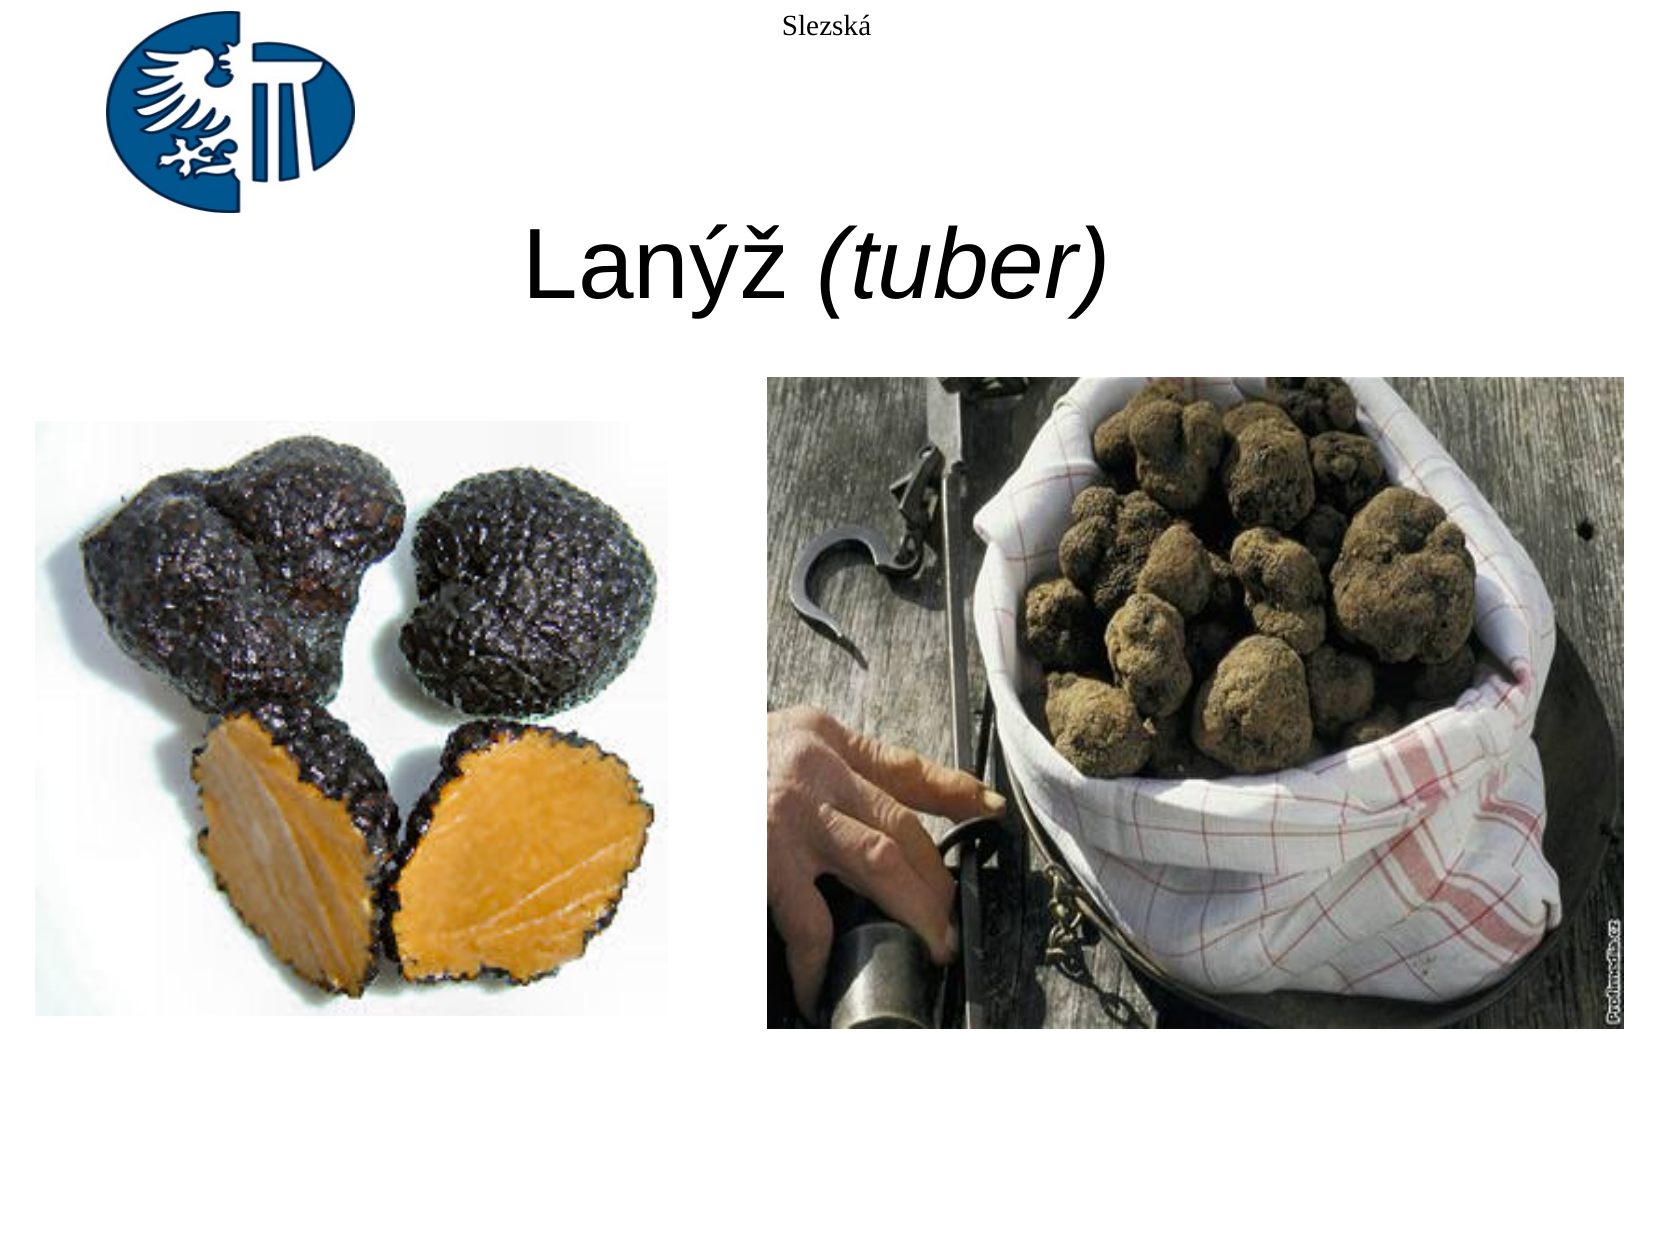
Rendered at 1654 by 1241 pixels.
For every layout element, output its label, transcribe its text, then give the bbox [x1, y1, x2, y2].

picture [106, 11, 355, 213]
text_box Lanýž (tuber) [507, 200, 1489, 854]
picture [35, 421, 668, 1016]
picture [767, 377, 1624, 1029]
